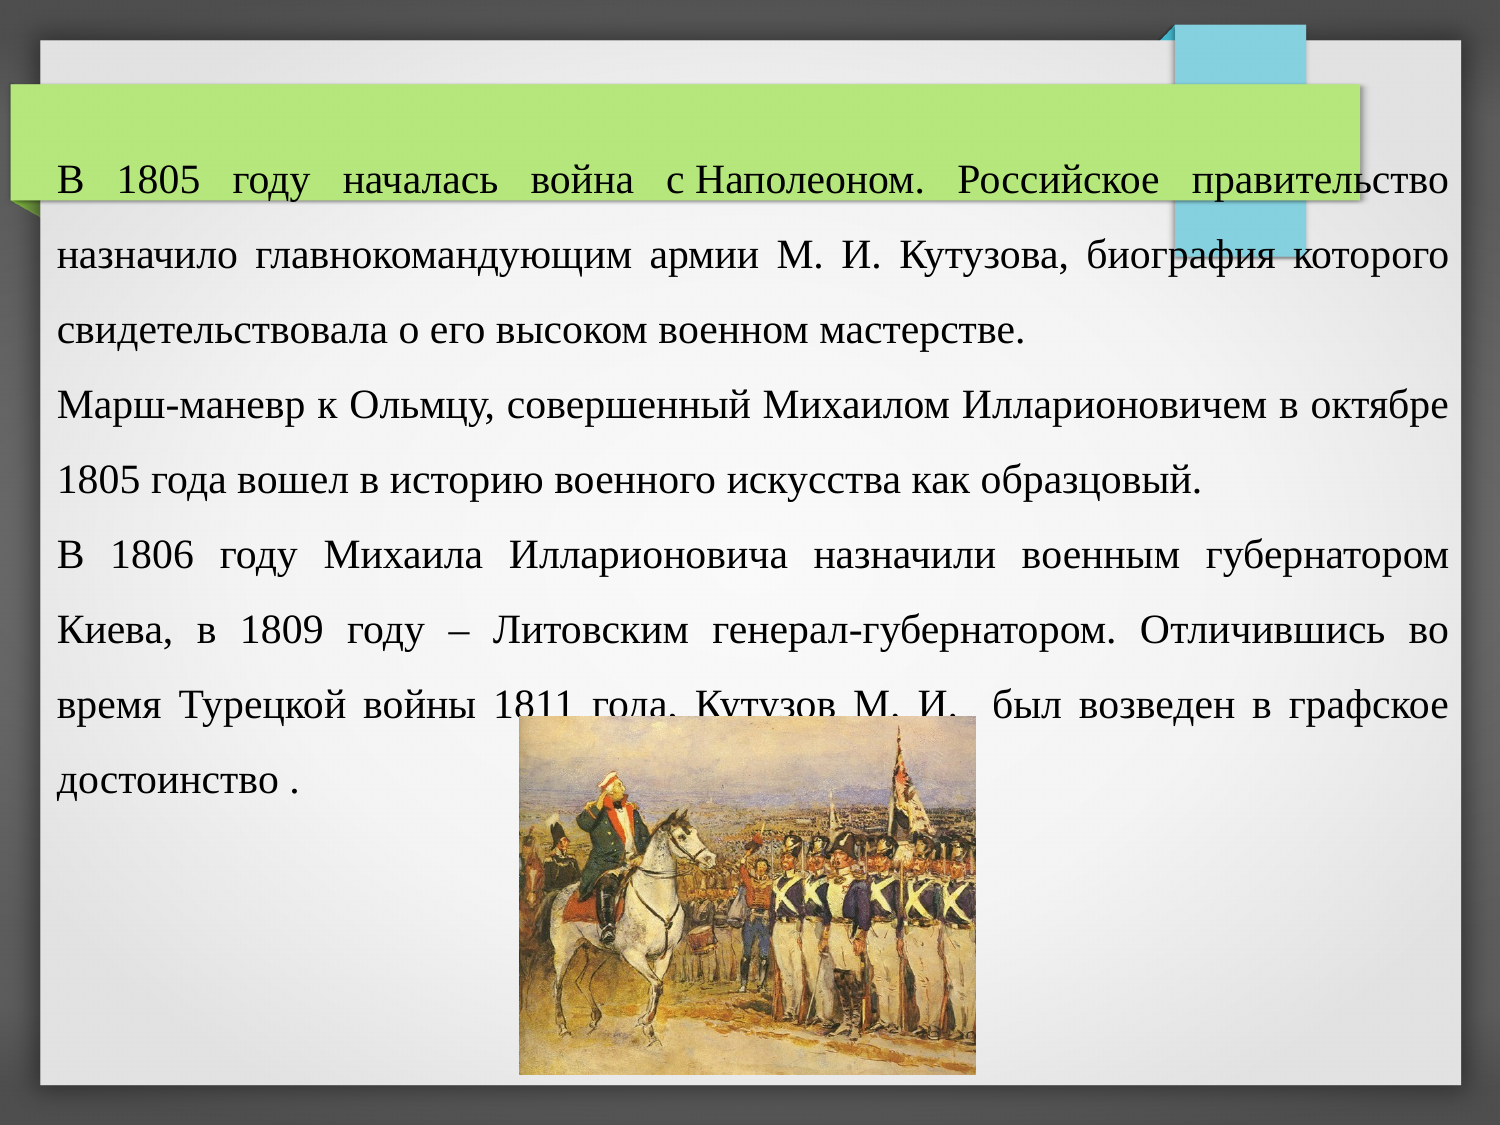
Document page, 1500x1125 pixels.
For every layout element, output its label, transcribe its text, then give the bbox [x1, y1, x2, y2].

text_box В 1805 году началась война с Наполеоном. Российское правительство назначило главнокомандующим армии М. И. Кутузова, биография которого свидетельствовала о его высоком военном мастерстве. Марш-маневр к Ольмцу, совершенный Михаилом Илларионовичем в октябре 1805 года вошел в историю военного искусства как образцовый. В 1806 году Михаила Илларионовича назначили военным губернатором Киева, в 1809 году – Литовским генерал-губернатором. Отличившись во время Турецкой войны 1811 года, Кутузов М. И. был возведен в графское достоинство . [42, 119, 1465, 810]
picture [0, 0, 1500, 1125]
